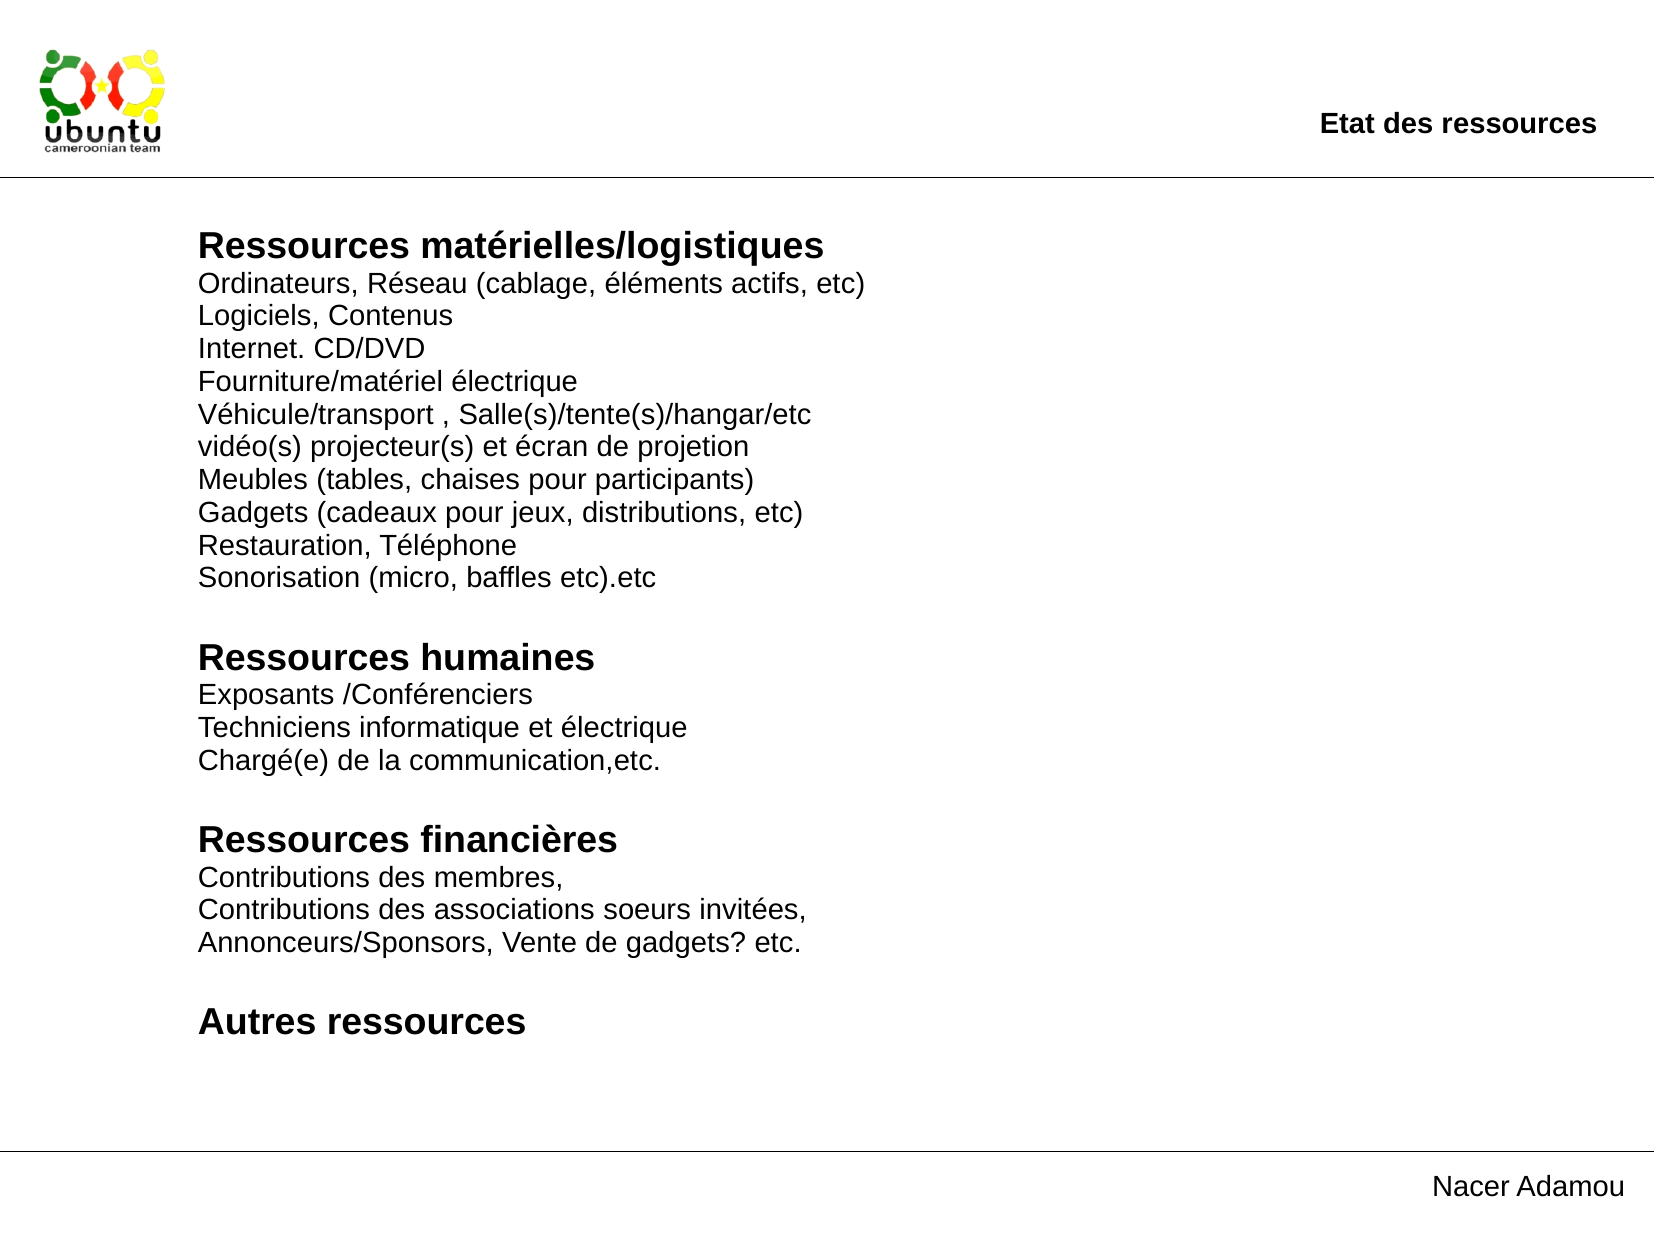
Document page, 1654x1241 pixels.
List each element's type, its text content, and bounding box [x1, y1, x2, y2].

text_box Ressources matérielles/logistiques Ordinateurs, Réseau (cablage, éléments actifs, etc) Logiciels, Contenus Internet. CD/DVD Fourniture/matériel électrique Véhicule/transport , Salle(s)/tente(s)/hangar/etc vidéo(s) projecteur(s) et écran de projetion Meubles (tables, chaises pour participants) Gadgets (cadeaux pour jeux, distributions, etc) Restauration, Téléphone Sonorisation (micro, baffles etc).etc Ressources humaines Exposants /Conférenciers Techniciens informatique et électrique Chargé(e) de la communication,etc. Ressources financières Contributions des membres, Contributions des associations soeurs invitées, Annonceurs/Sponsors, Vente de gadgets? etc. Autres ressources [147, 217, 1595, 1051]
text_box Etat des ressources [1269, 100, 1654, 148]
text_box Nacer Adamou [1417, 1163, 1643, 1211]
picture [29, 29, 178, 177]
